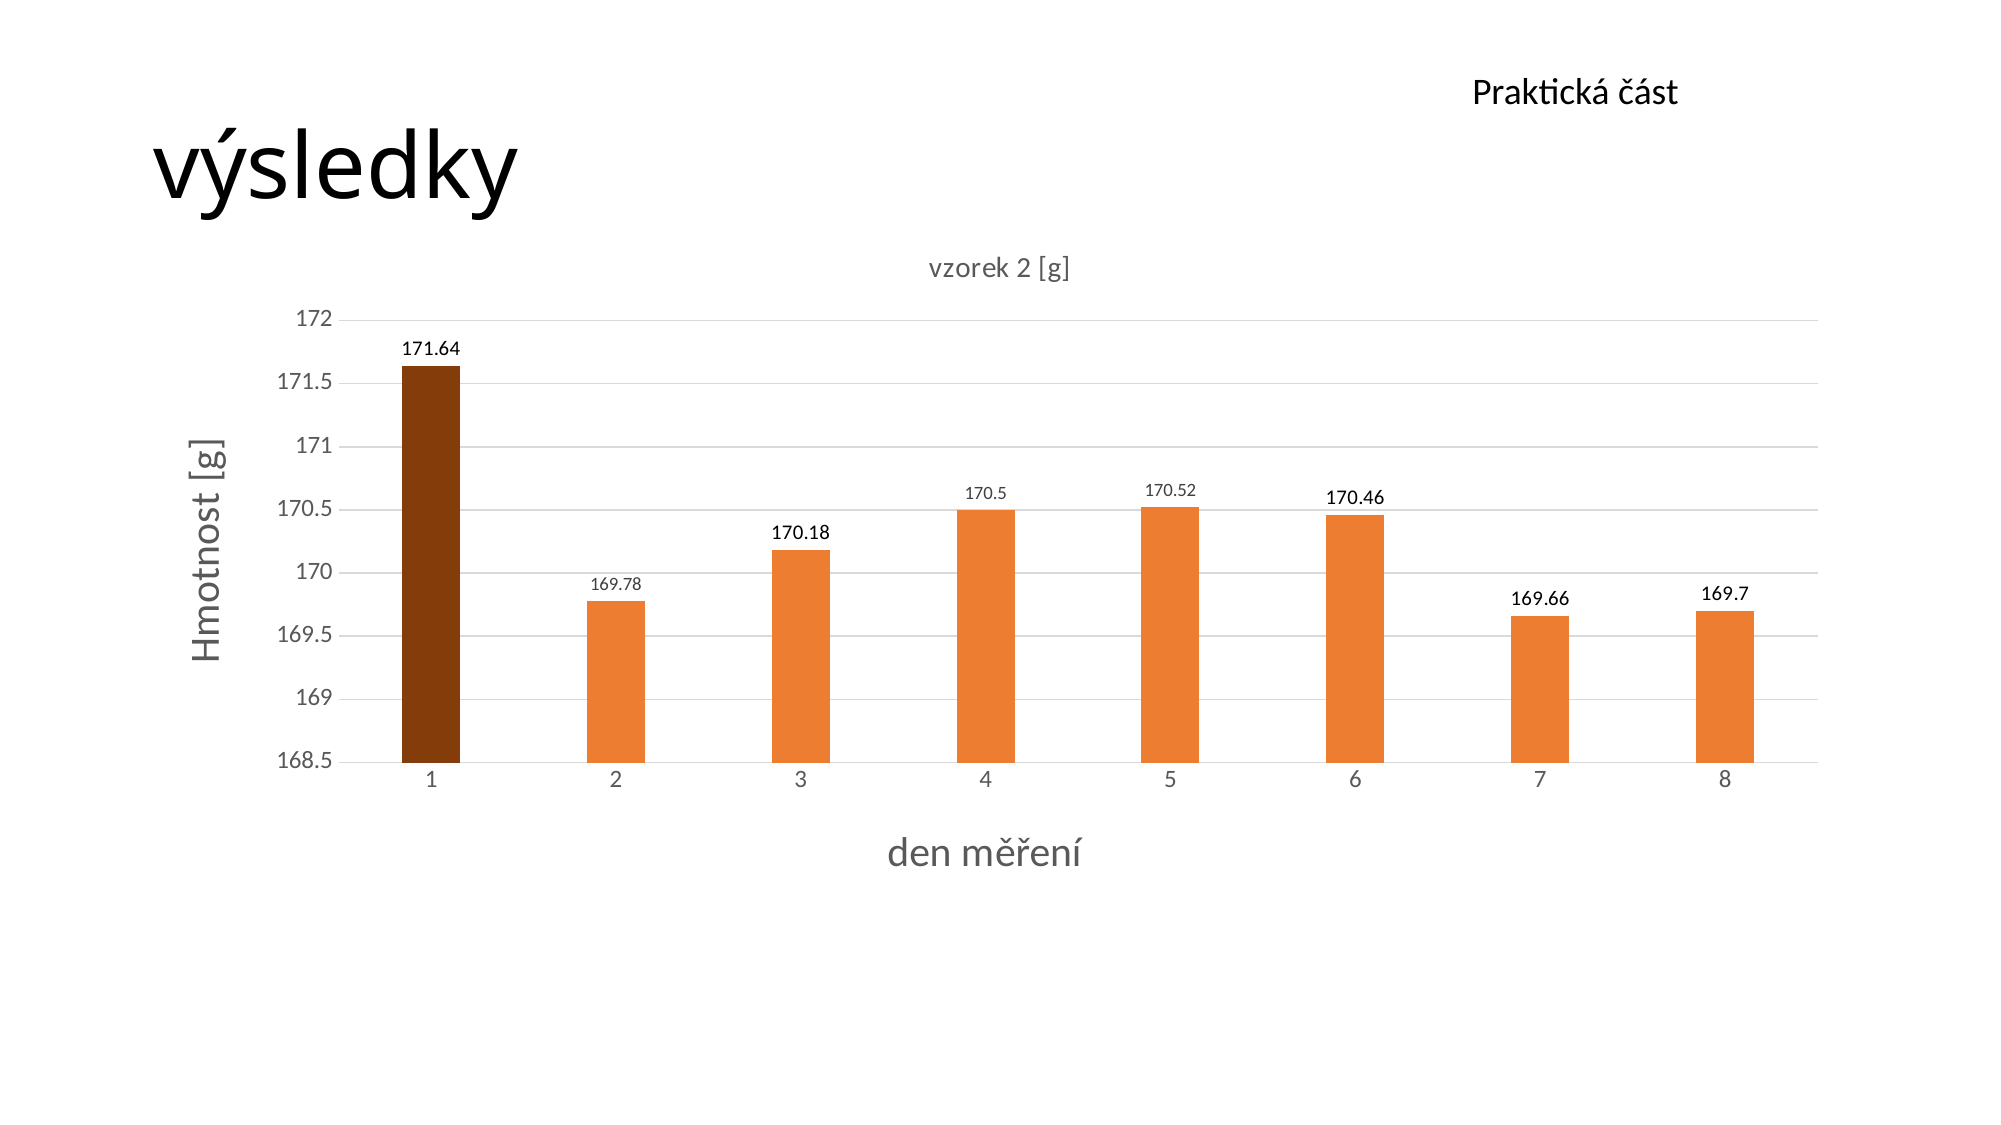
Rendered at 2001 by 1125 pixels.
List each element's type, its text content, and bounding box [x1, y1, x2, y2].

chart [148, 225, 1852, 900]
title výsledky [138, 60, 1864, 278]
text_box Praktická část [1457, 59, 1733, 120]
